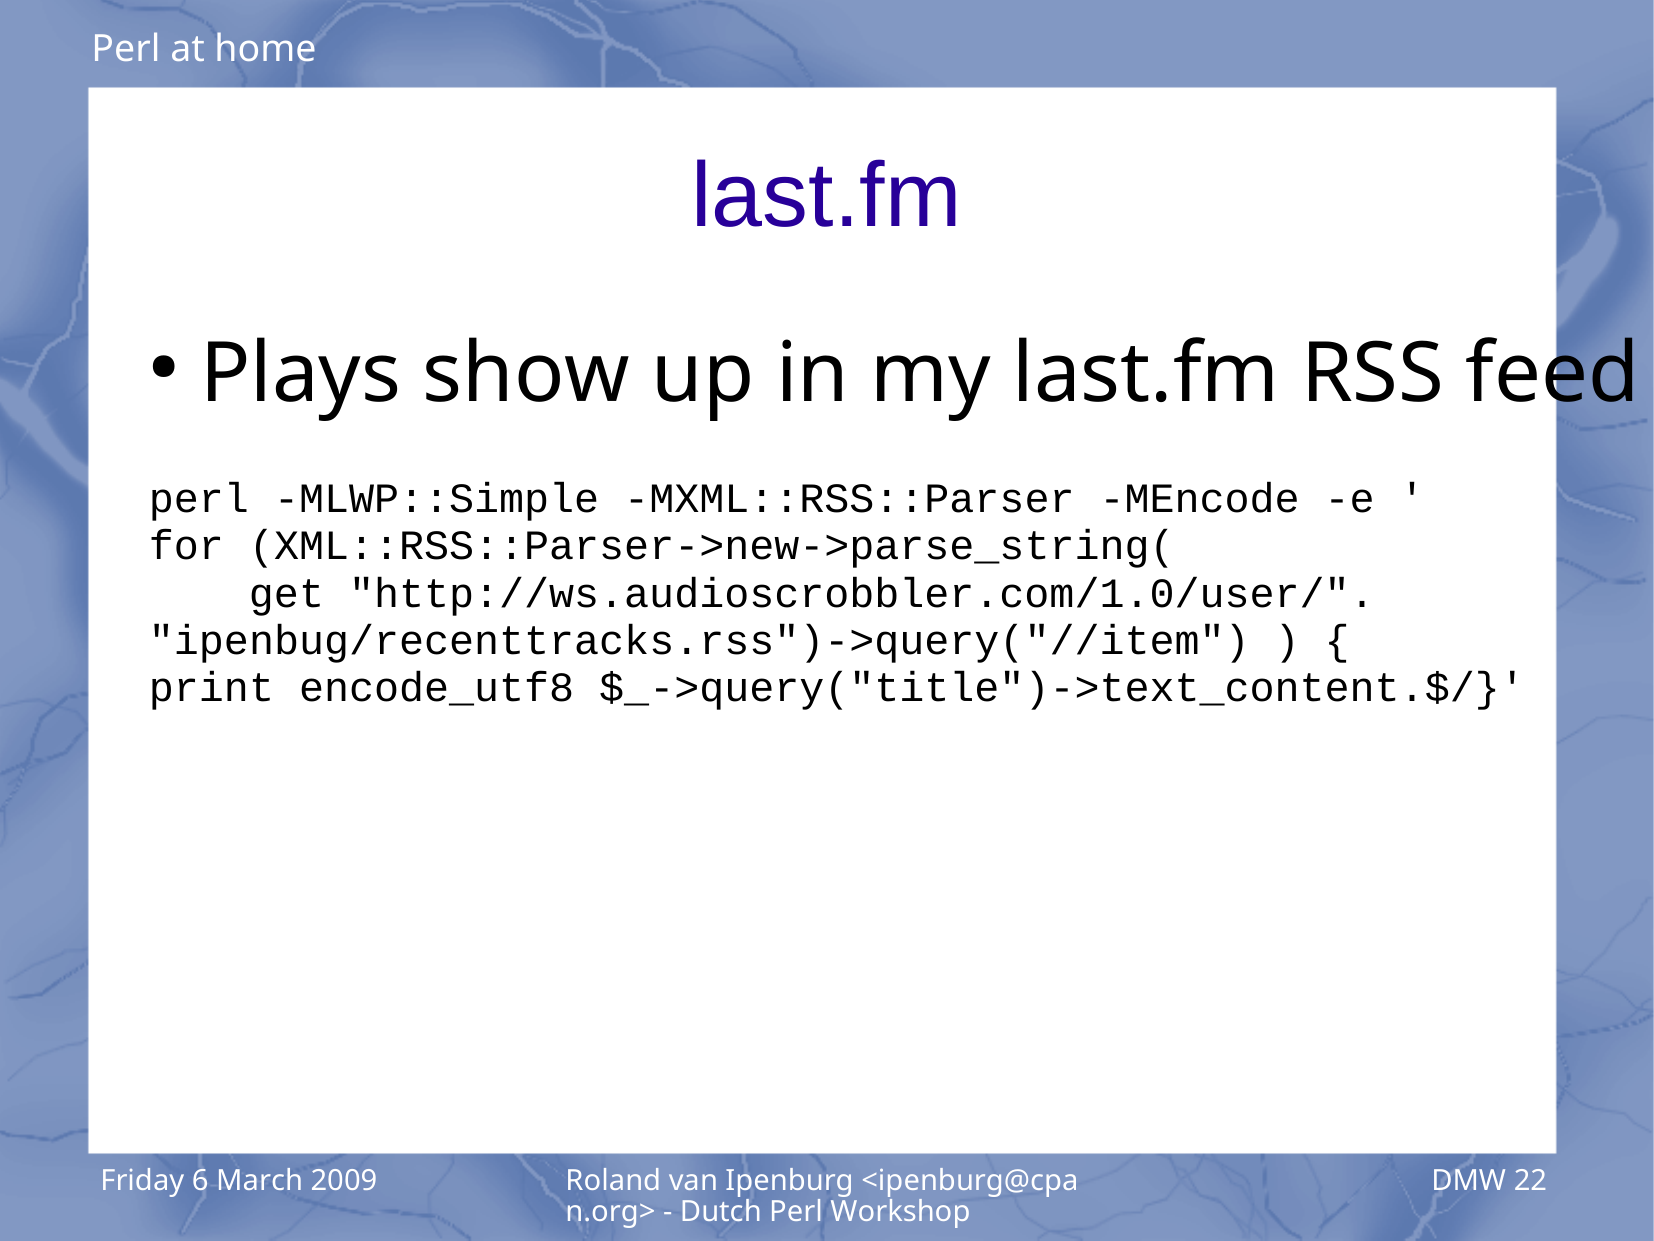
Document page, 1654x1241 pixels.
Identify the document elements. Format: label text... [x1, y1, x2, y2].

text_box perl -MLWP::Simple -MXML::RSS::Parser -MEncode -e ' for (XML::RSS::Parser->new->parse_string( get "http://ws.audioscrobbler.com/1.0/user/". "ipenbug/recenttracks.rss")->query("//item") ) { print encode_utf8 $_->query("title")->text_content.$/}' [123, 459, 1551, 733]
text_box Plays show up in my last.fm RSS feed [123, 294, 1457, 427]
title last.fm [118, 98, 1536, 291]
picture [0, 0, 1654, 1241]
